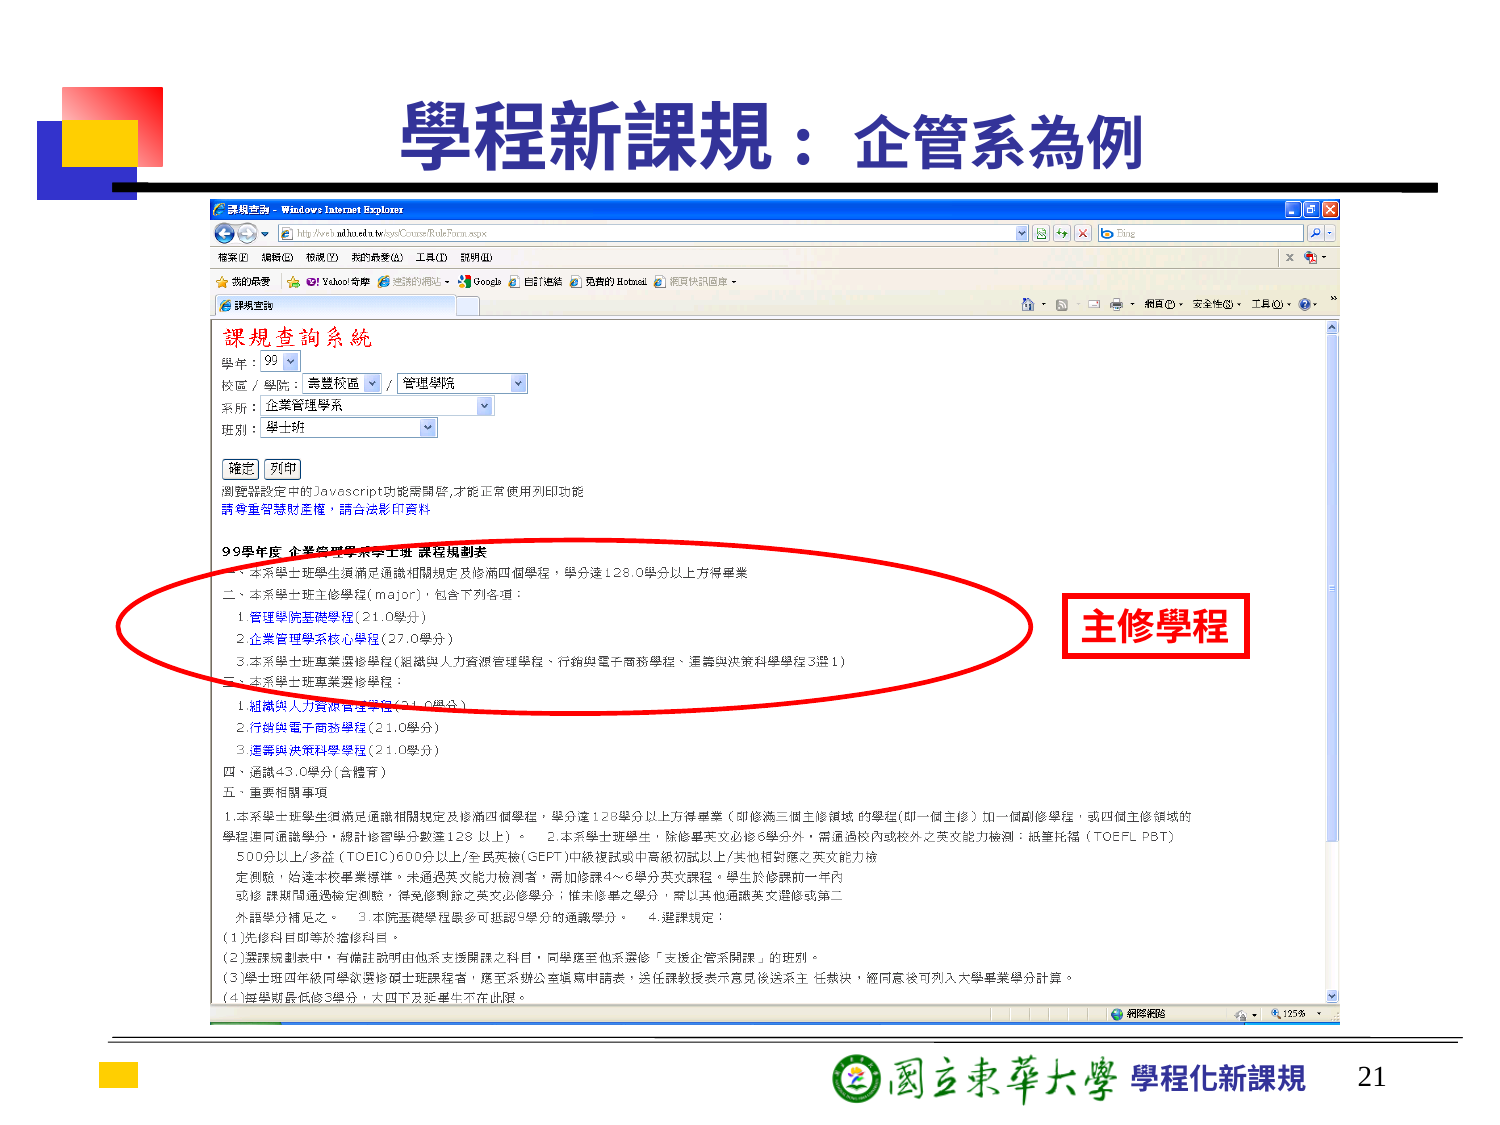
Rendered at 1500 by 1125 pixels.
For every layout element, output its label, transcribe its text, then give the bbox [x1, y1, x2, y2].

title 學程新課規: 企管系為例 [174, 75, 1369, 188]
picture [210, 200, 1340, 1026]
text_box 主修學程 [1065, 595, 1247, 657]
text_box 21 [1342, 1050, 1468, 1101]
picture [210, 543, 1028, 711]
